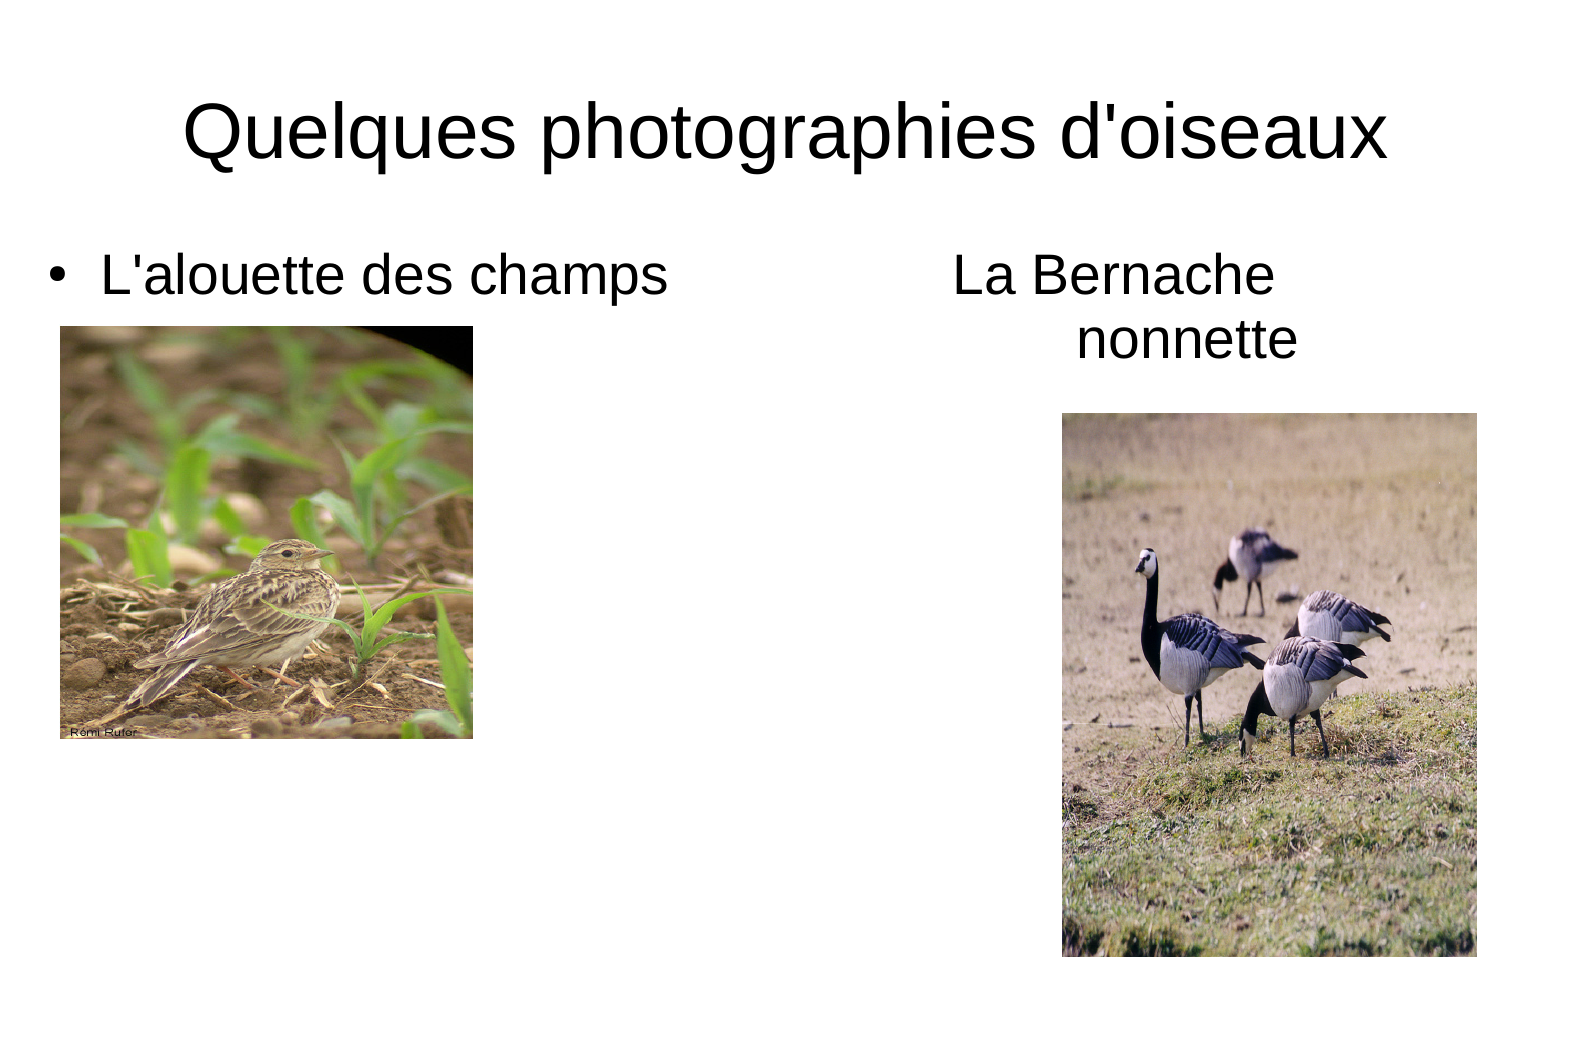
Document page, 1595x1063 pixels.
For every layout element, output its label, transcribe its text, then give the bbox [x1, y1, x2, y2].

picture [59, 324, 473, 739]
list L'alouette des champs La Bernache nonnette [29, 243, 1465, 945]
picture [1062, 413, 1477, 957]
title Quelques photographies d'oiseaux [79, 42, 1515, 220]
